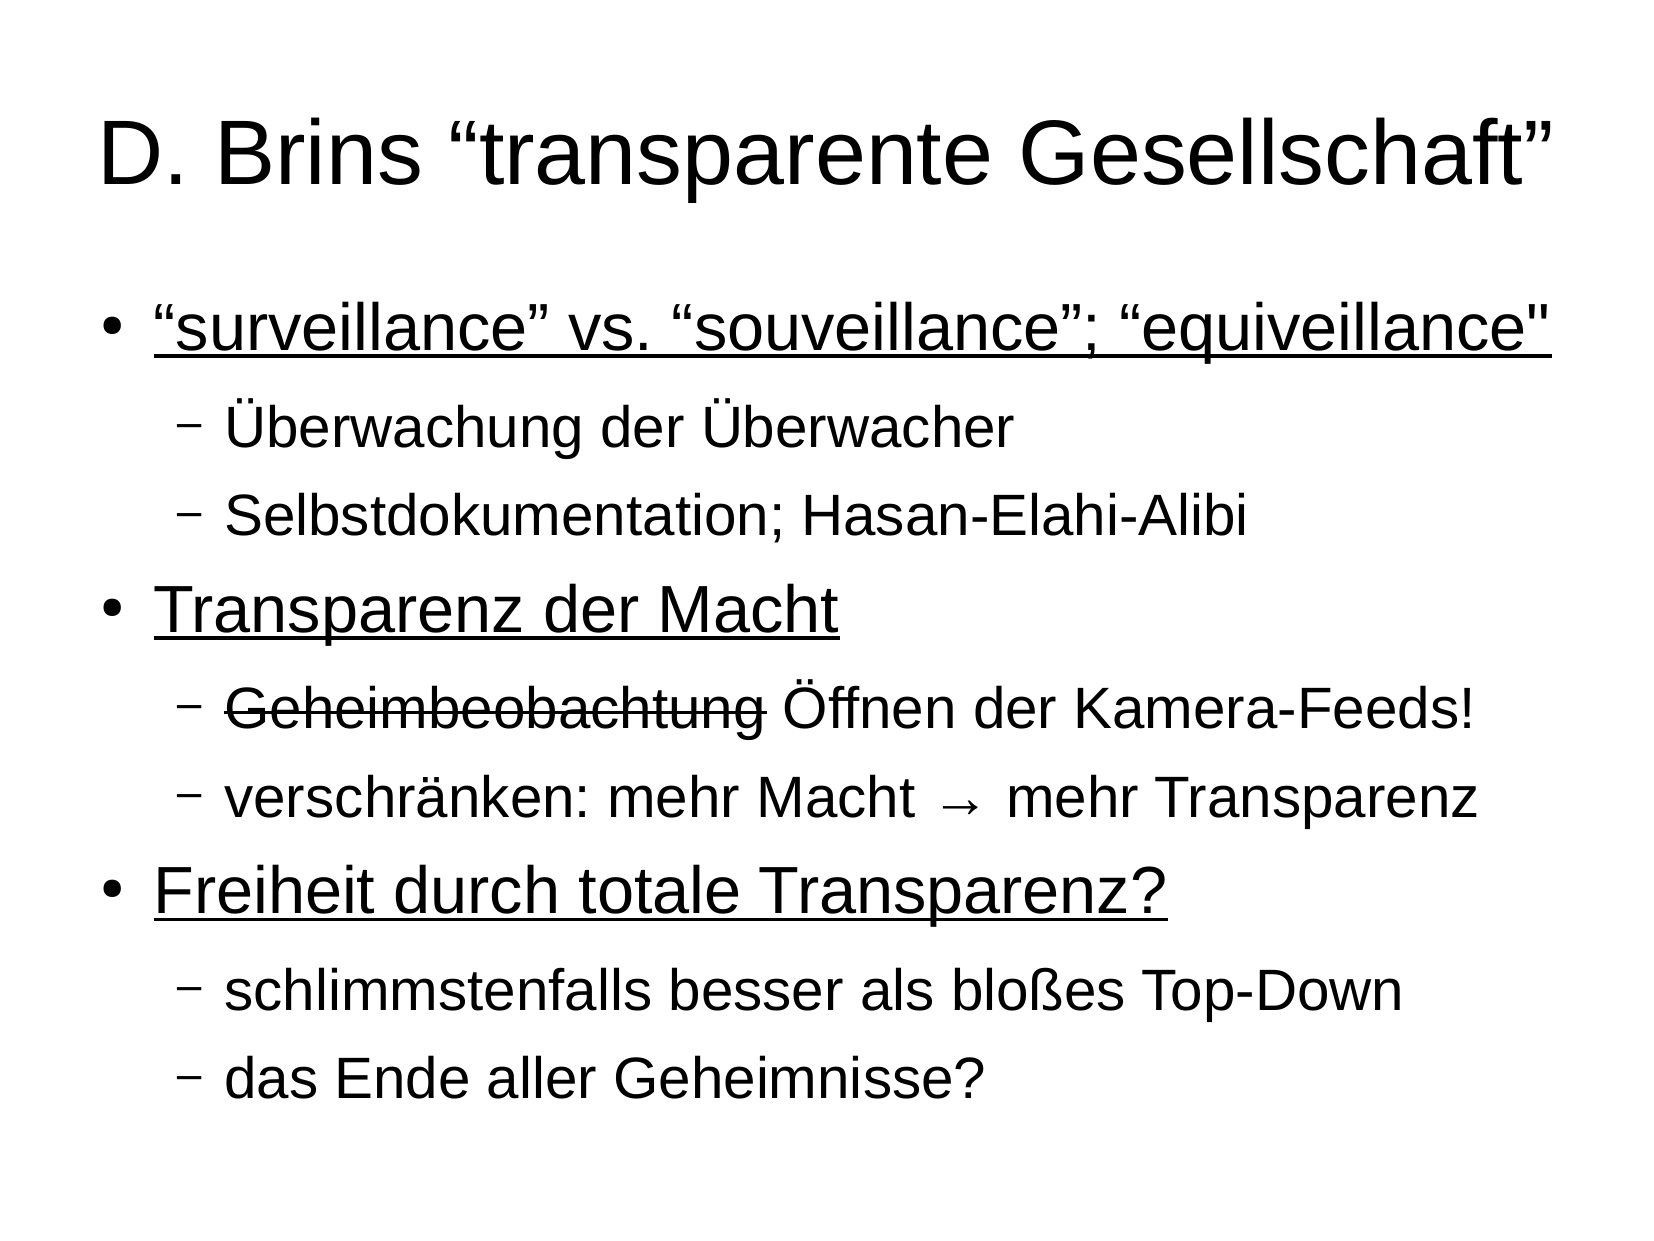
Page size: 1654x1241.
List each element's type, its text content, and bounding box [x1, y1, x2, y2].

list “surveillance” vs. “souveillance”; “equiveillance" Überwachung der Überwacher Selbstdokumentation; Hasan-Elahi-Alibi Transparenz der Macht Geheimbeobachtung Öffnen der Kamera-Feeds! verschränken: mehr Macht → mehr Transparenz Freiheit durch totale Transparenz? schlimmstenfalls besser als bloßes Top-Down das Ende aller Geheimnisse? [82, 290, 1571, 1182]
title D. Brins “transparente Gesellschaft” [82, 49, 1571, 257]
